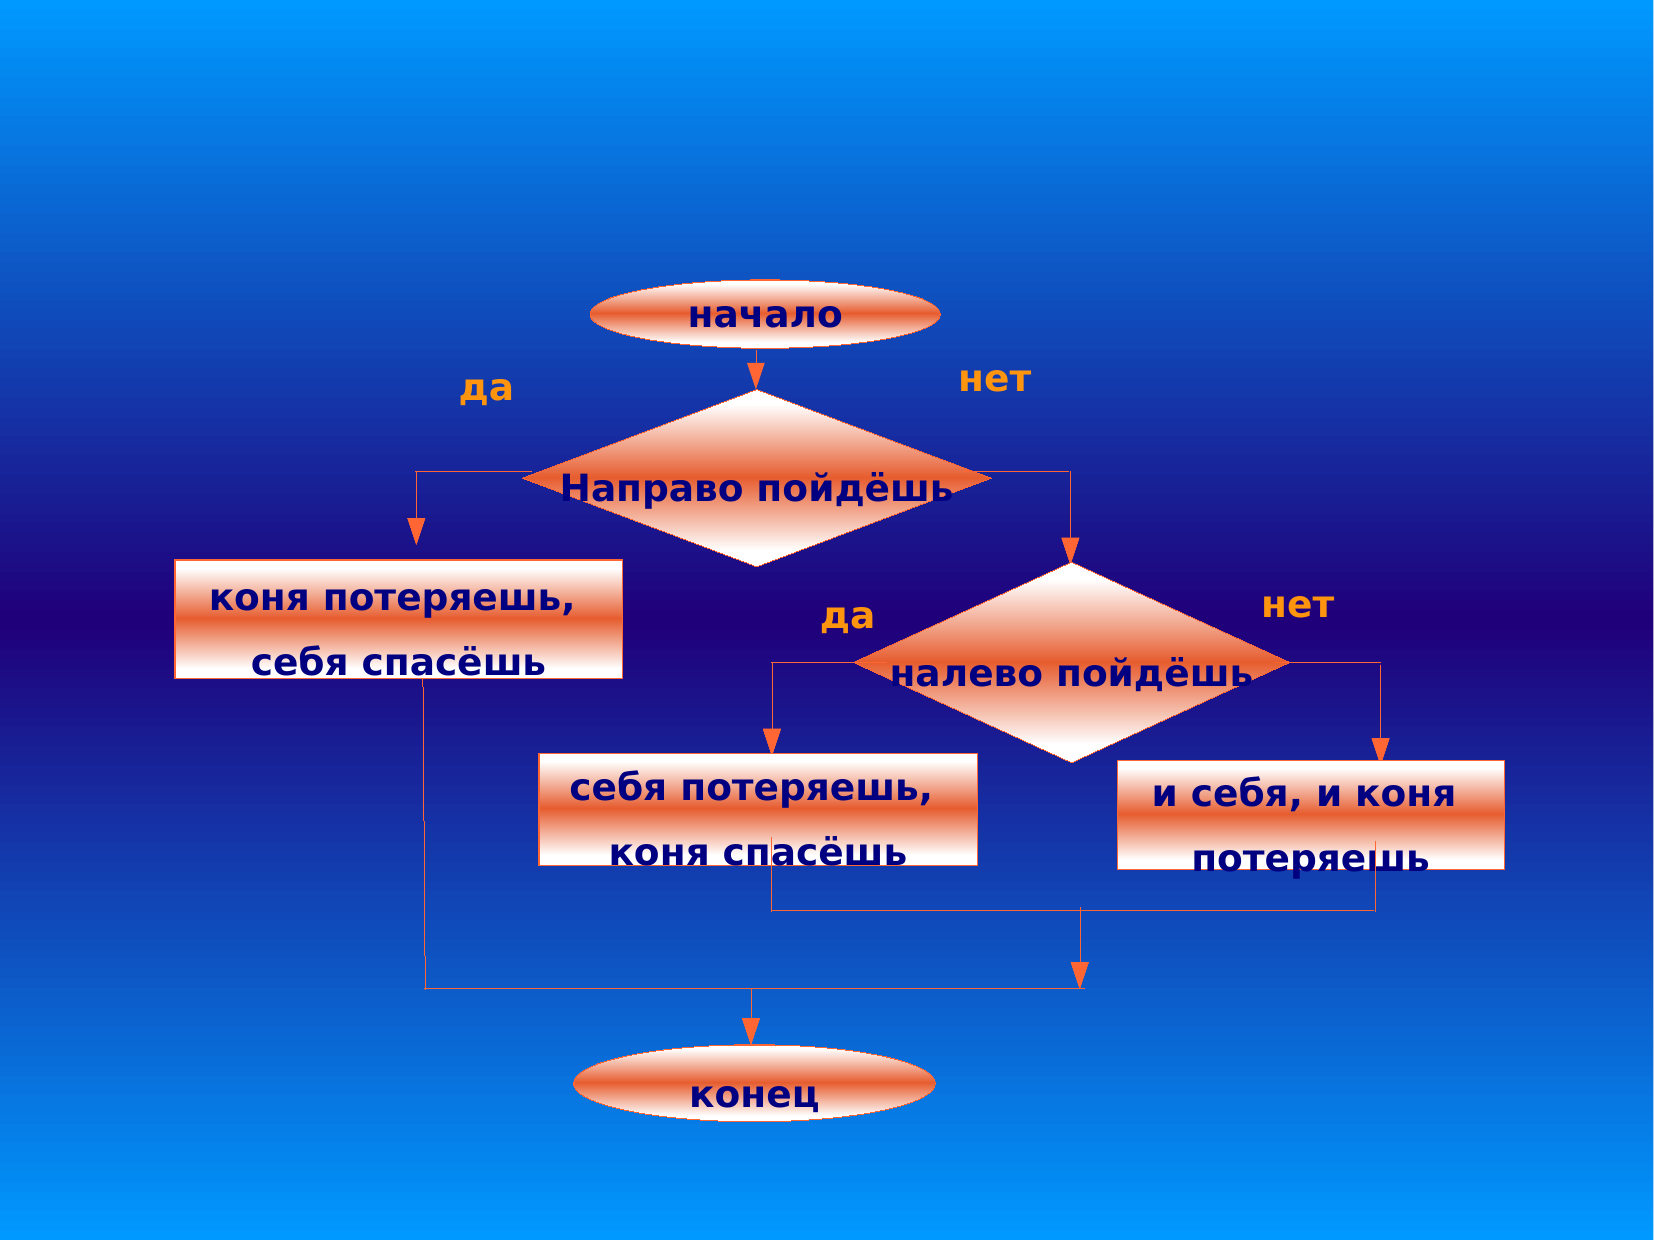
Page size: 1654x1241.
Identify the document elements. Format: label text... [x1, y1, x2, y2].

text_box да [433, 347, 539, 406]
text_box и себя, и коня потеряешь [1117, 760, 1505, 870]
text_box конец [573, 1044, 936, 1122]
text_box нет [911, 338, 1078, 397]
text_box коня потеряешь, себя спасёшь [174, 559, 623, 679]
text_box нет [1215, 564, 1381, 623]
text_box себя потеряешь, коня спасёшь [538, 753, 978, 866]
text_box да [795, 576, 901, 635]
text_box начало [590, 279, 941, 349]
text_box Направо пойдёшь [522, 389, 992, 567]
text_box налево пойдёшь [854, 562, 1290, 763]
